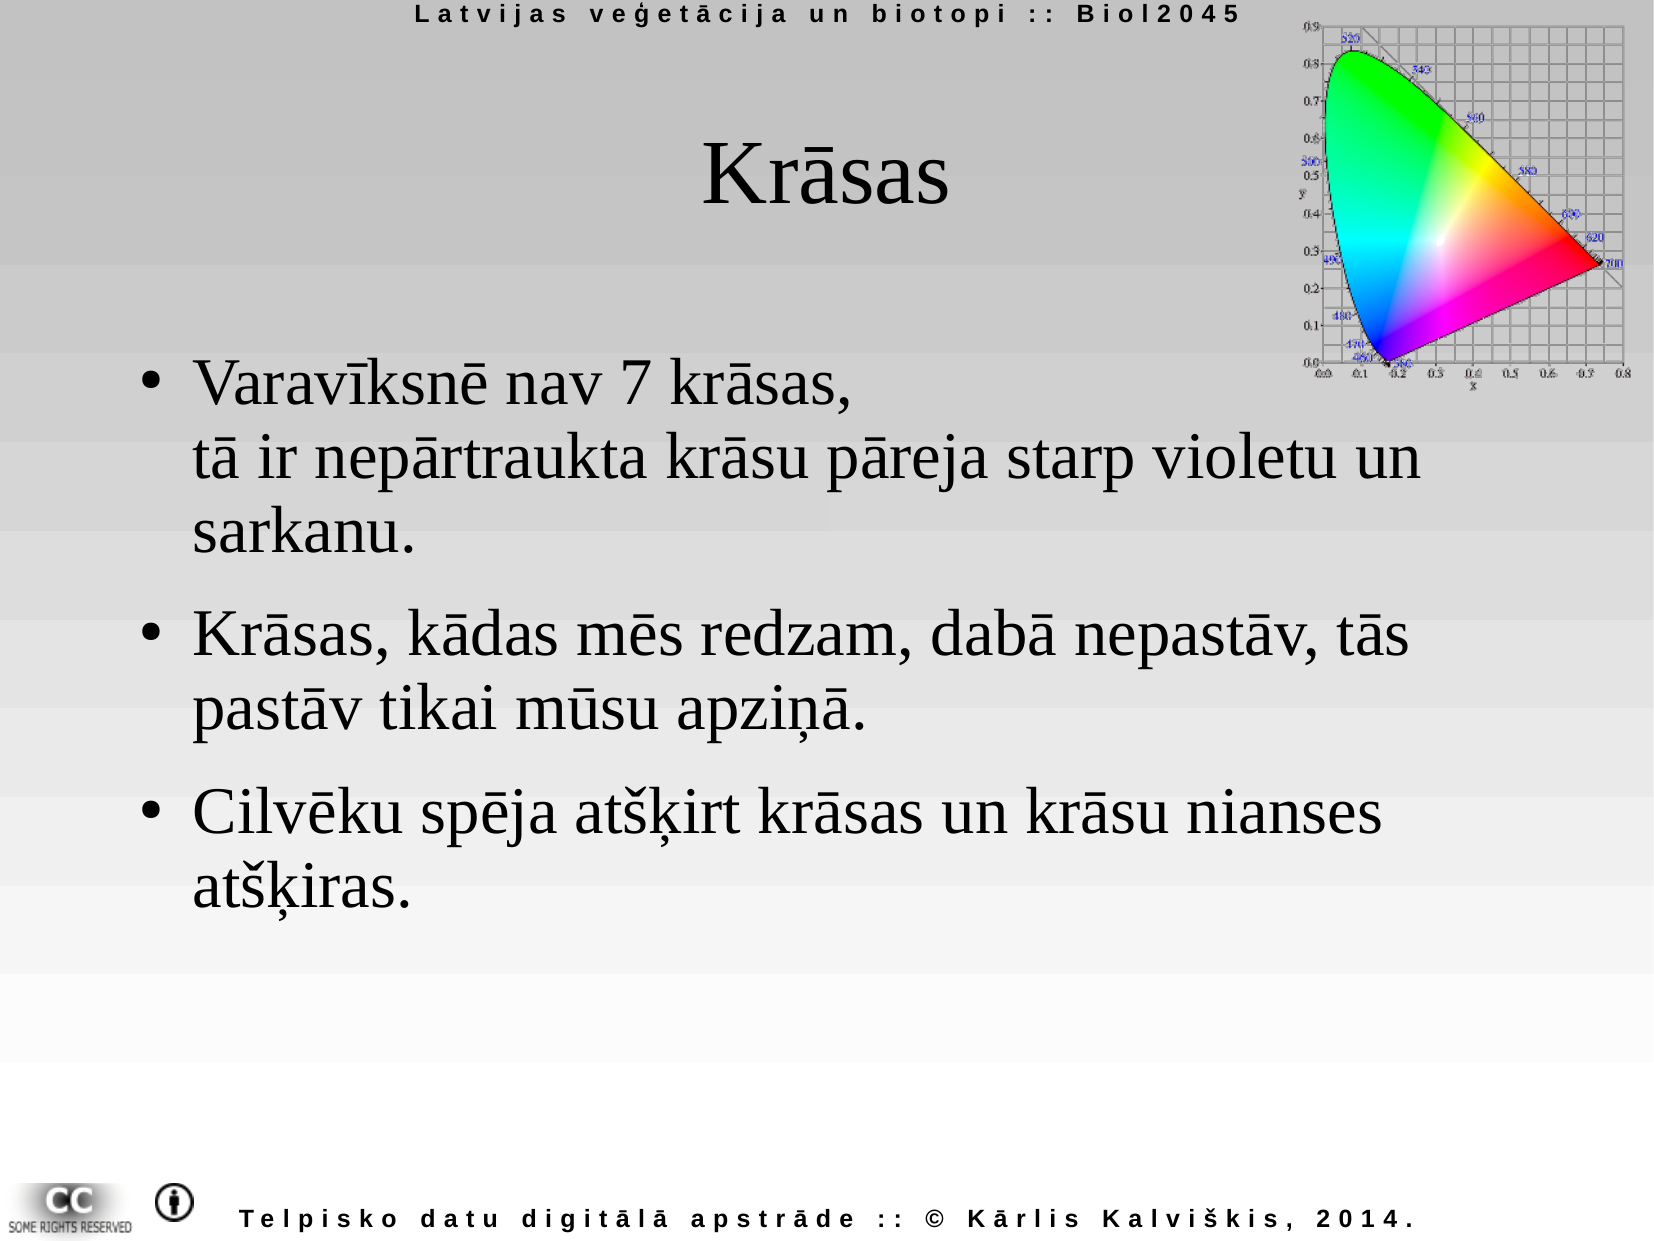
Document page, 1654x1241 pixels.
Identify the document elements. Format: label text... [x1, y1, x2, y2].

list Varavīksnē nav 7 krāsas, tā ir nepārtraukta krāsu pāreja starp violetu un sarkanu. Krāsas, kādas mēs redzam, dabā nepastāv, tās pastāv tikai mūsu apziņā. Cilvēku spēja atšķirt krāsas un krāsu nianses atšķiras. [121, 344, 1534, 1127]
title Krāsas [29, 49, 1289, 296]
picture [0, 0, 1654, 1241]
